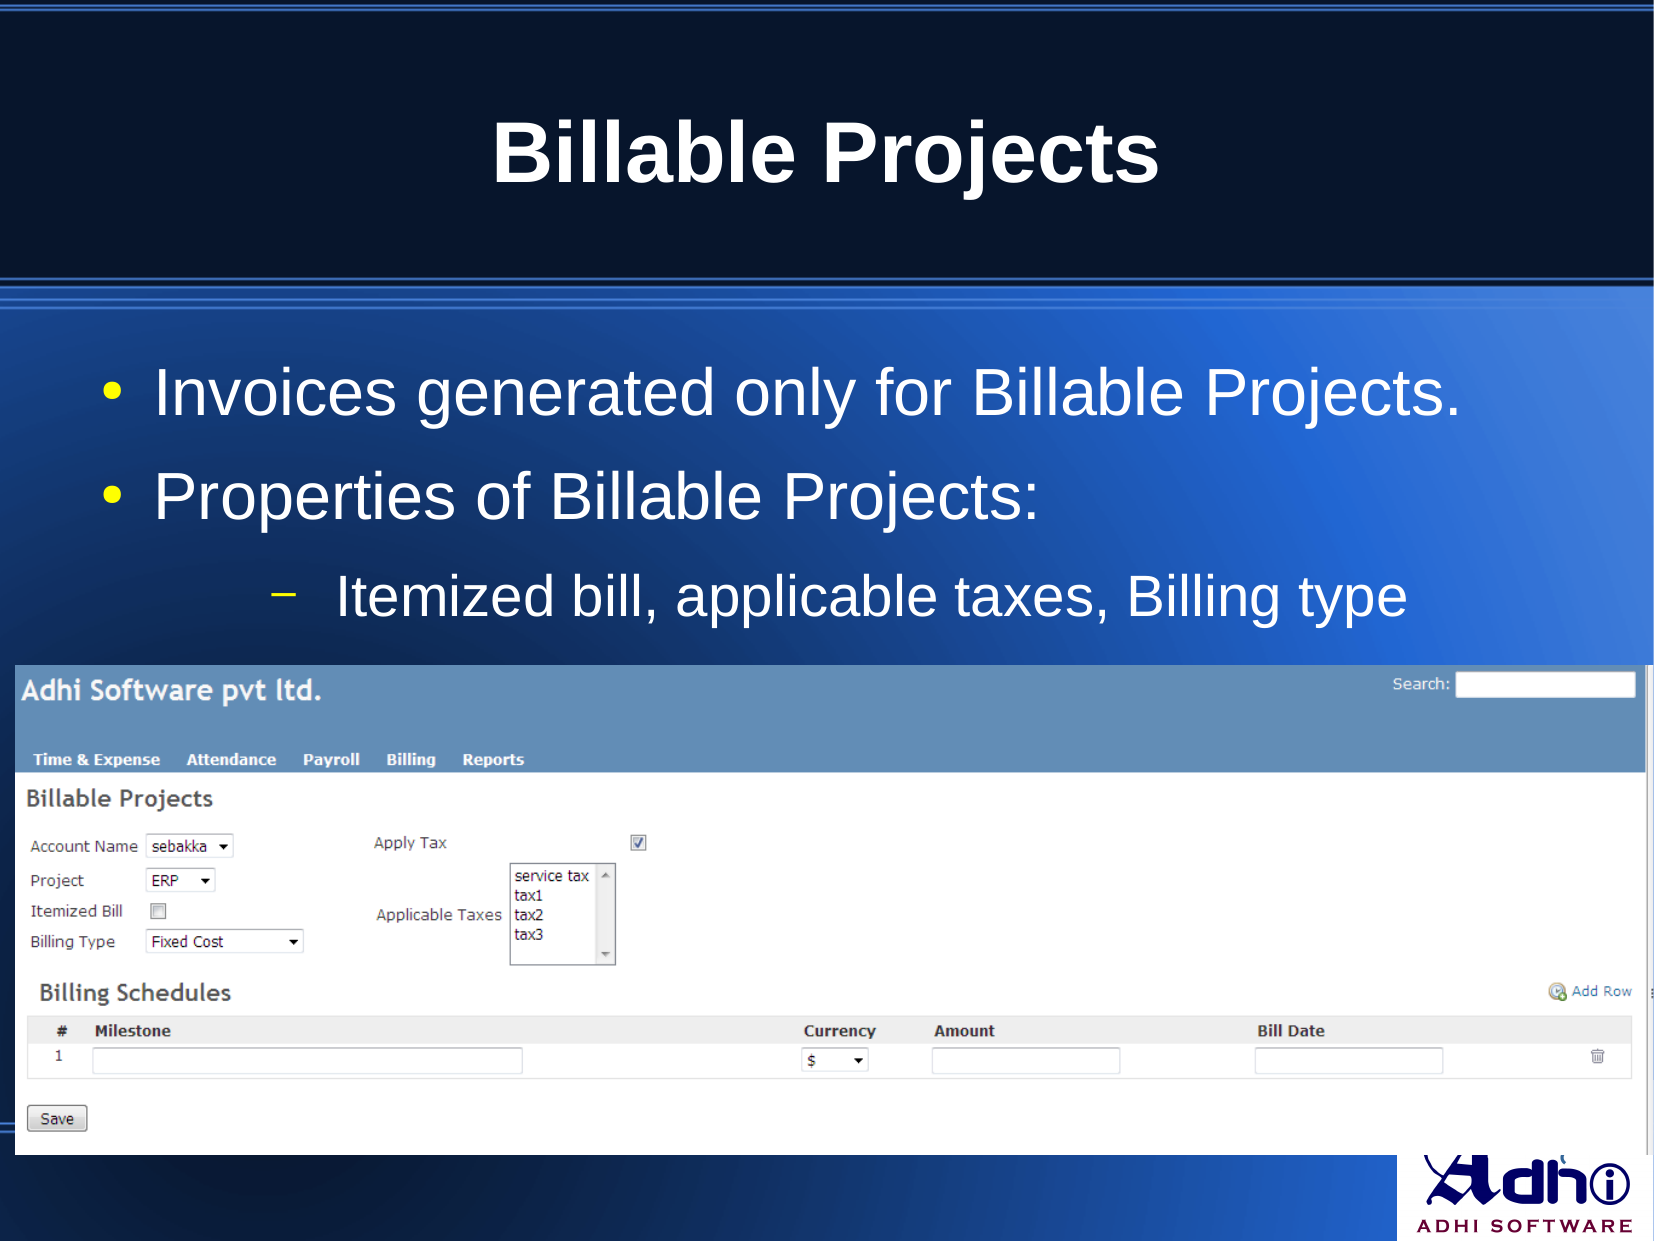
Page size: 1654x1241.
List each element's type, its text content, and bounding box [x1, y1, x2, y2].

picture [0, 0, 1654, 1241]
list Invoices generated only for Billable Projects. Properties of Billable Projects: Itemized bill, applicable taxes, Billing type [82, 355, 1571, 665]
title Billable Projects [82, 56, 1571, 250]
